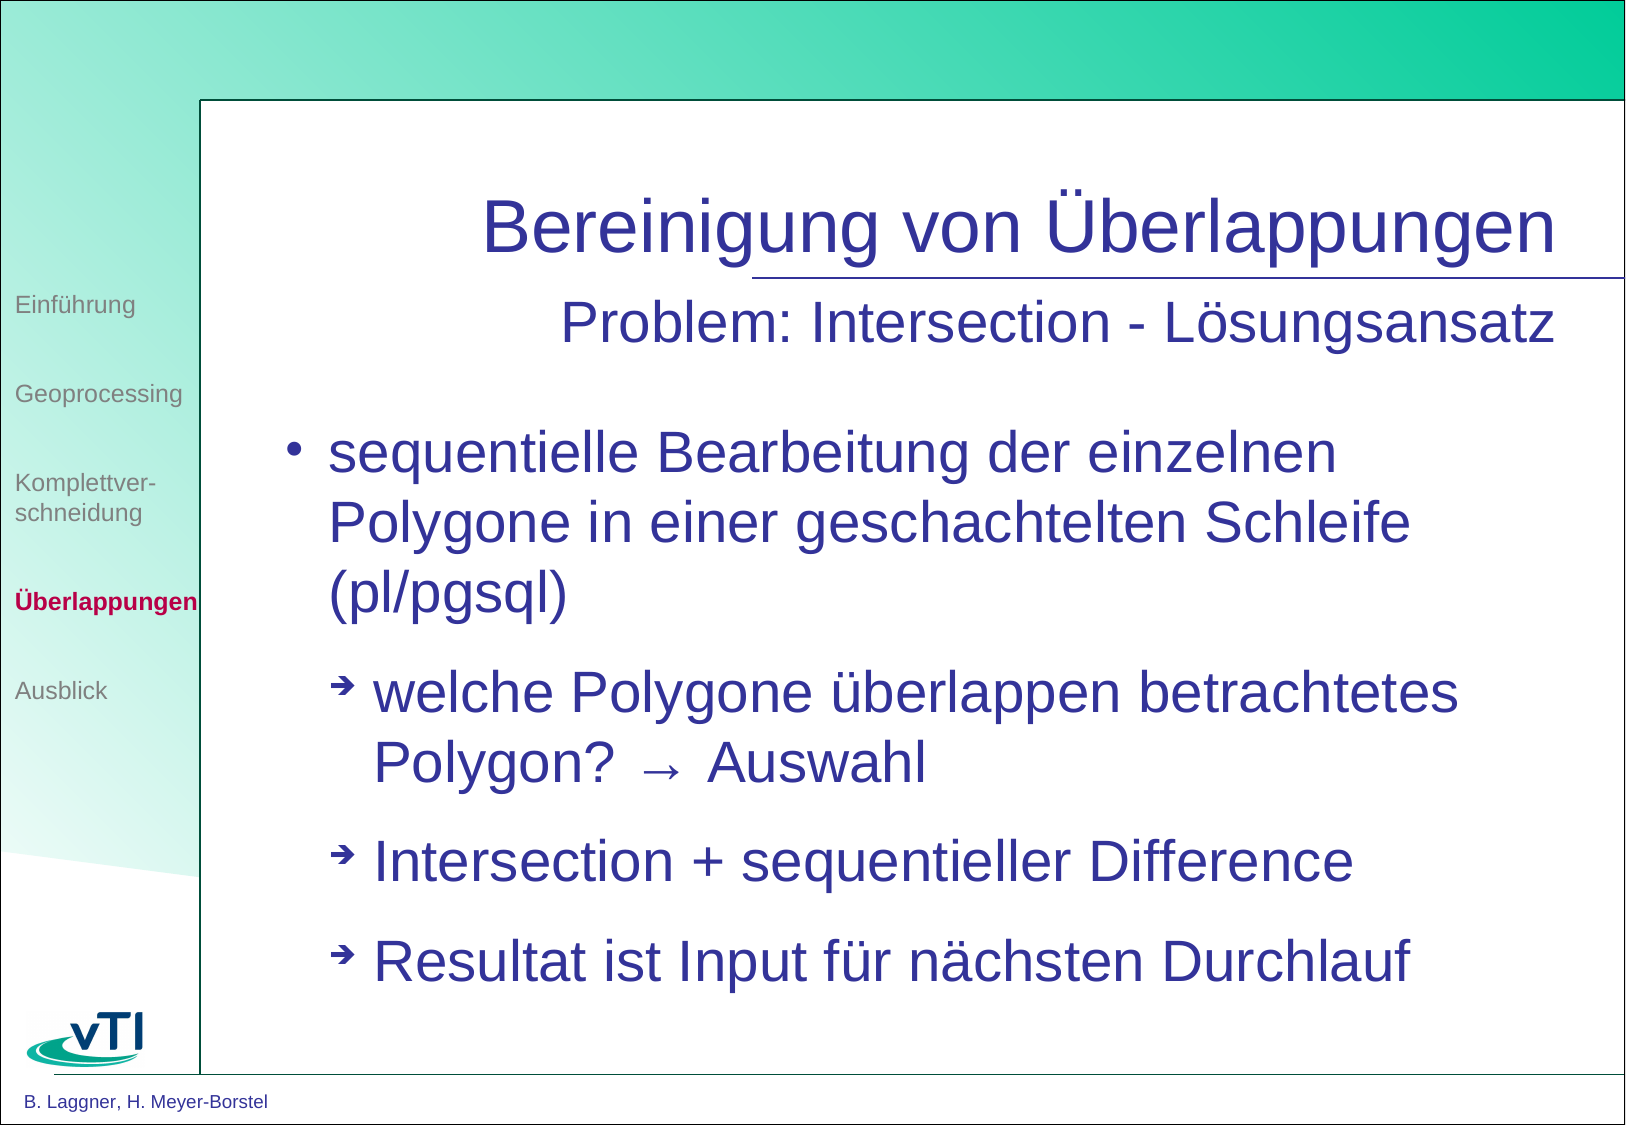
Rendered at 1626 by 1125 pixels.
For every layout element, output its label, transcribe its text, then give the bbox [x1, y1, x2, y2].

picture [26, 1011, 145, 1068]
text_box Einführung Geoprocessing Komplettver-schneidung Überlappungen Ausblick [0, 281, 224, 747]
text_box sequentielle Bearbeitung der einzelnen Polygone in einer geschachtelten Schleife (pl/pgsql) welche Polygone überlappen betrachtetes Polygon? → Auswahl Intersection + sequentieller Difference Resultat ist Input für nächsten Durchlauf [269, 407, 1601, 1001]
text_box Bereinigung von Überlappungen [465, 170, 1573, 276]
text_box Problem: Intersection - Lösungsansatz [545, 276, 1573, 362]
